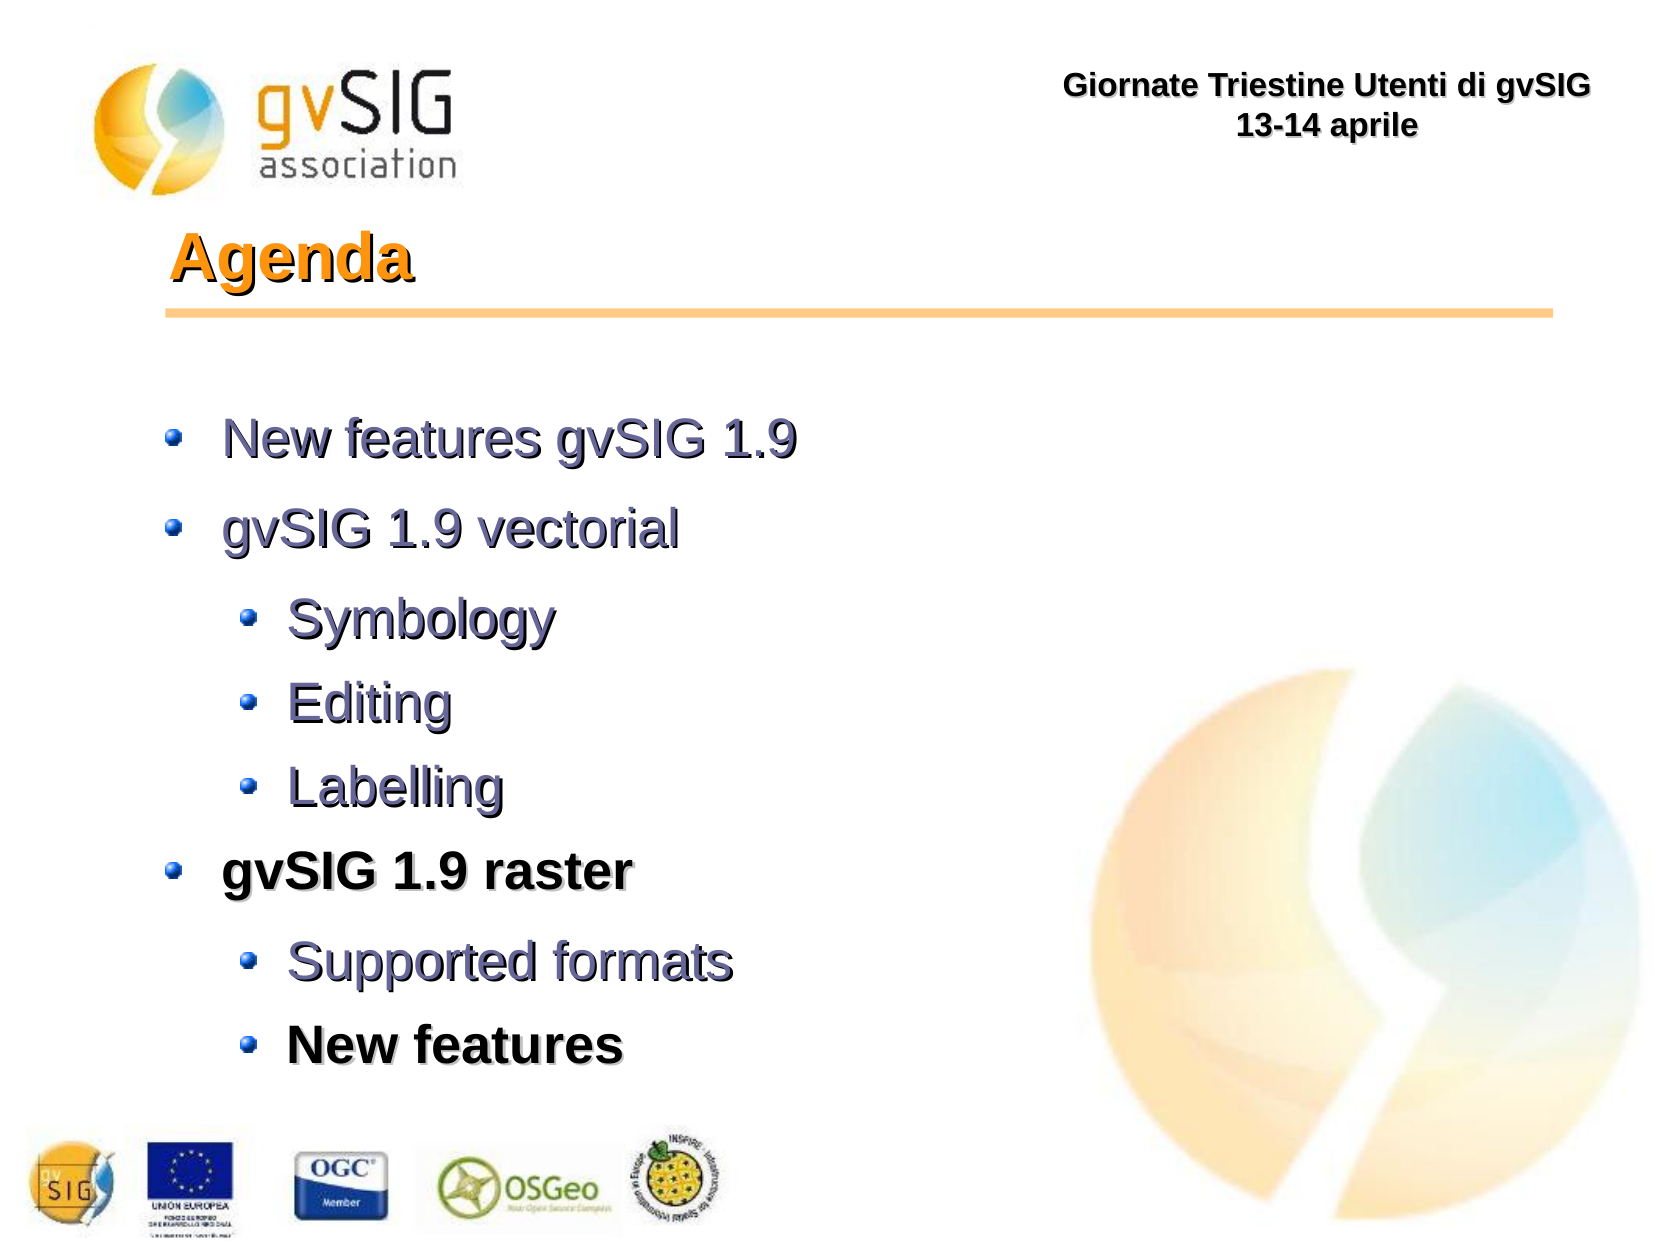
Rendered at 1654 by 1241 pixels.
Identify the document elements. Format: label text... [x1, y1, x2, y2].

list New features gvSIG 1.9 gvSIG 1.9 vectorial Symbology Editing Labelling gvSIG 1.9 raster Supported formats New features [165, 407, 1359, 1063]
text_box Agenda [153, 211, 569, 302]
picture [1, 0, 1654, 1241]
